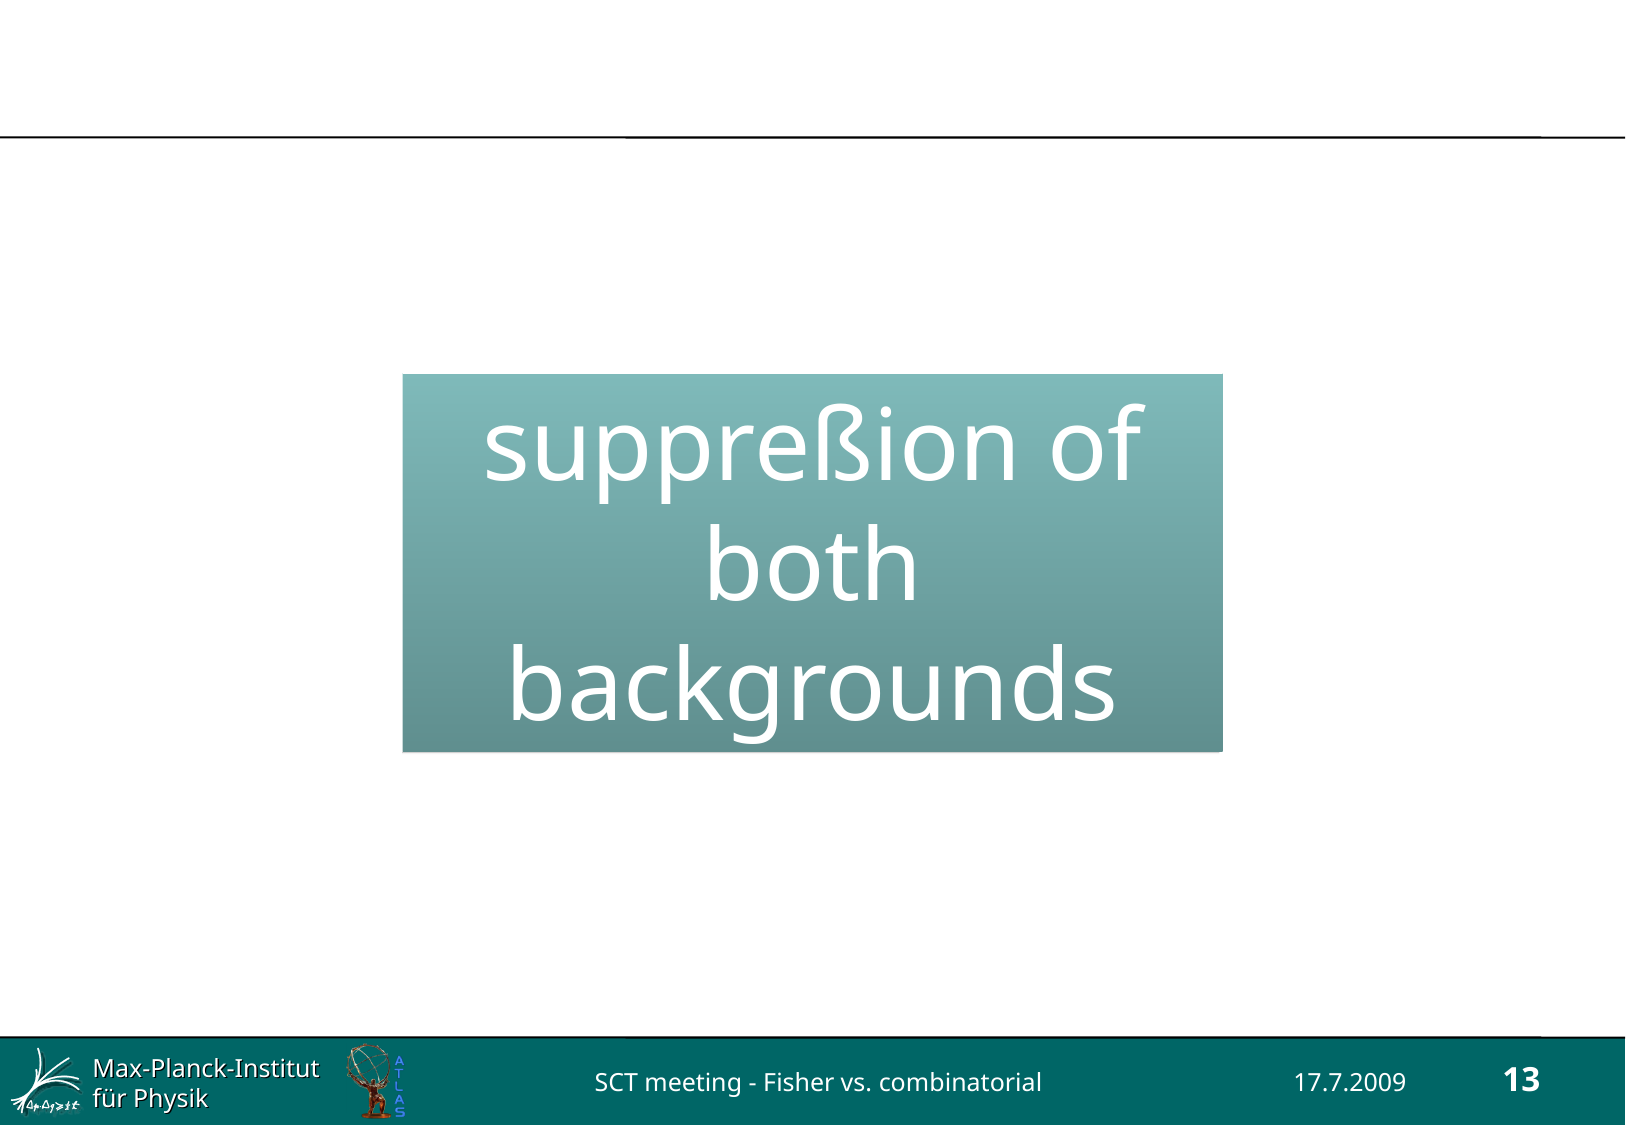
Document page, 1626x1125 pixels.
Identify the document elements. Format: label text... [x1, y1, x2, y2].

text_box 12 [1487, 1037, 1625, 1125]
text_box suppreßion of both backgrounds [402, 373, 1223, 752]
text_box 17.7.2009 [1213, 1037, 1487, 1125]
text_box SCT meeting - Fisher vs. combinatorial [425, 1037, 1213, 1125]
